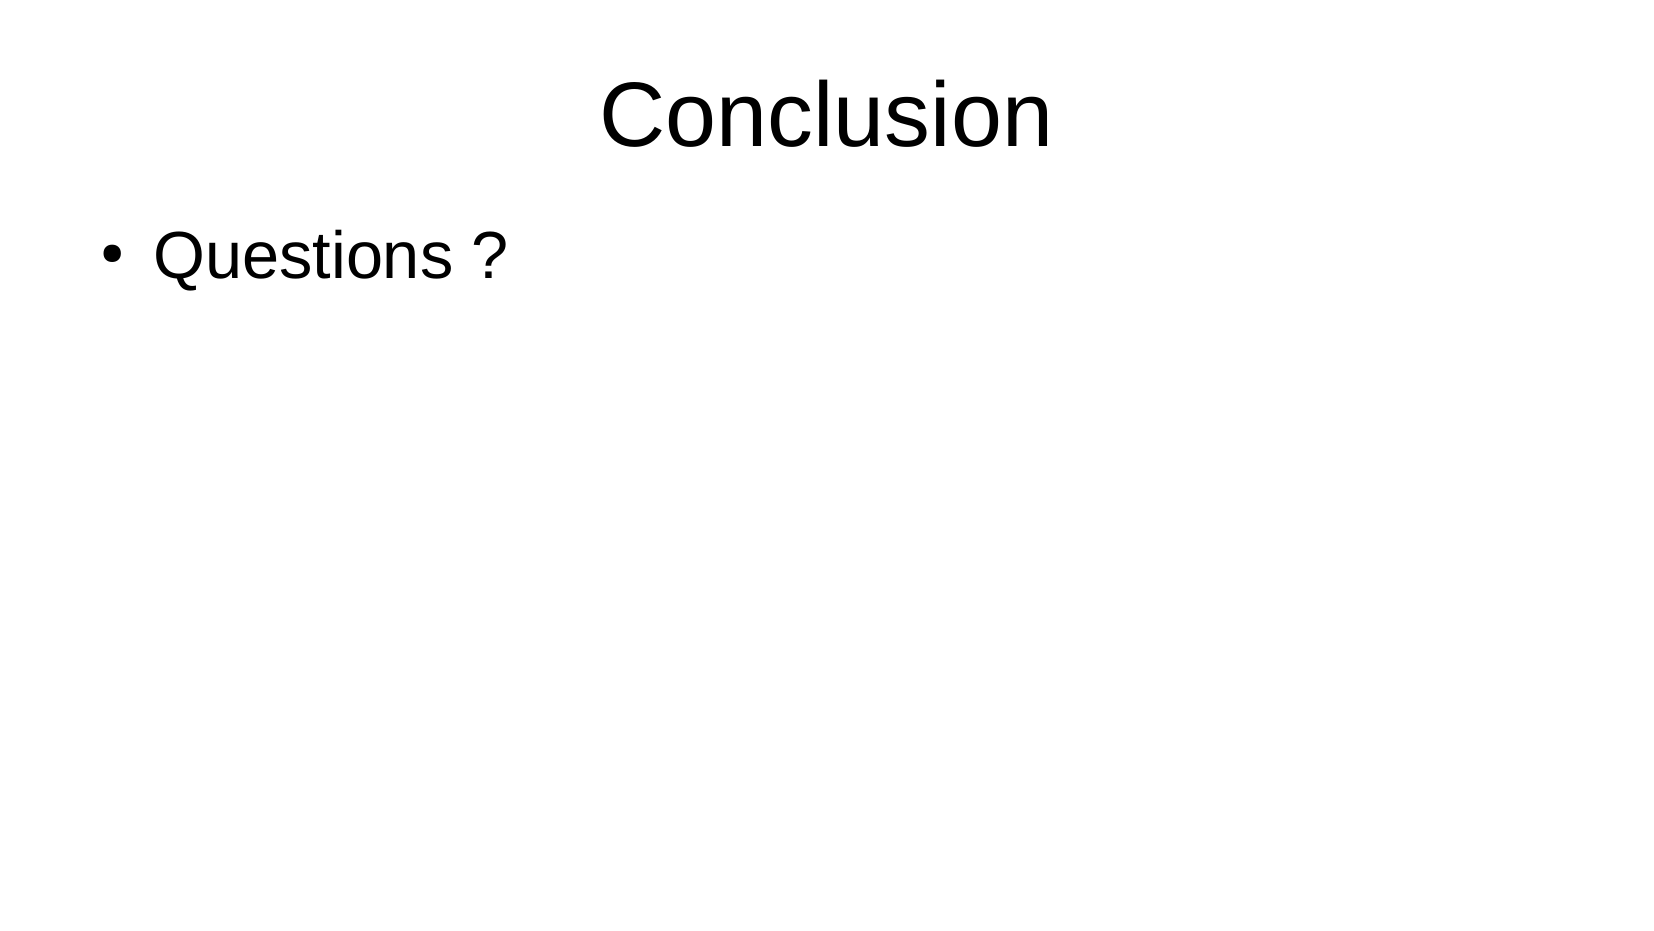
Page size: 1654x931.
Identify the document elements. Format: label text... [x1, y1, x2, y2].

title Conclusion [82, 37, 1571, 193]
list Questions ? [82, 217, 1571, 758]
